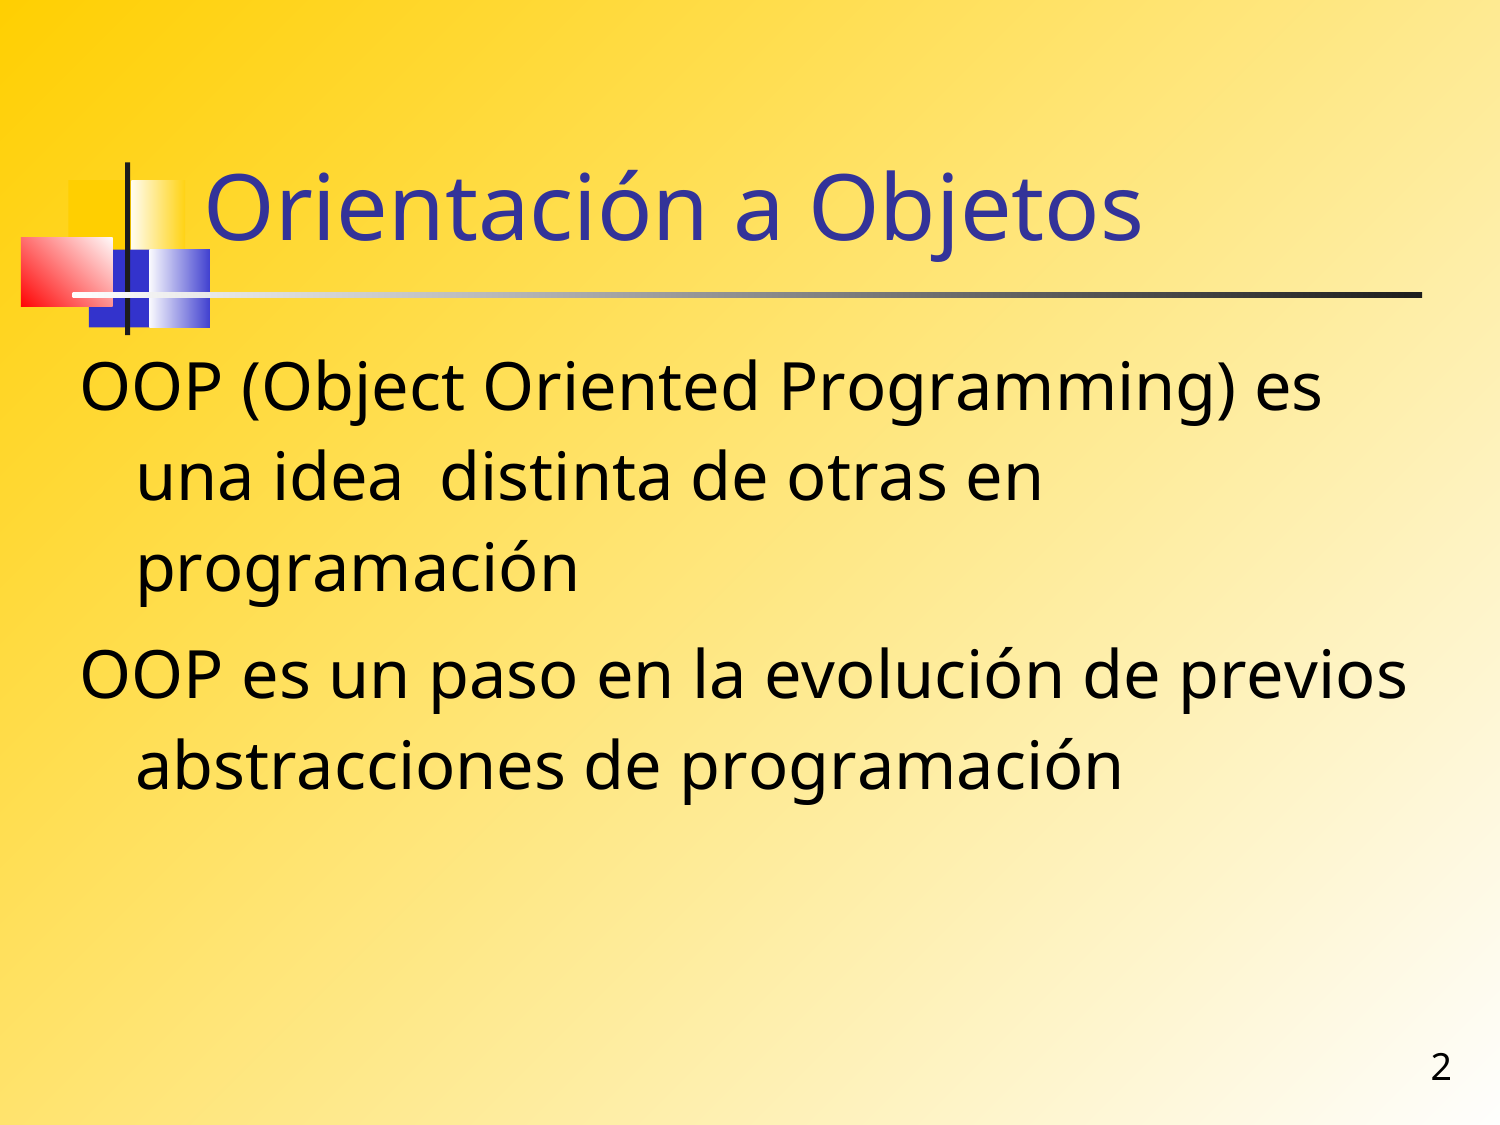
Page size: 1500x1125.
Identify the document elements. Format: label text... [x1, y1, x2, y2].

title Orientación a Objetos [188, 35, 1468, 276]
list OOP (Object Oriented Programming) es una idea distinta de otras en programación OOP es un paso en la evolución de previos abstracciones de programación [64, 331, 1469, 1007]
